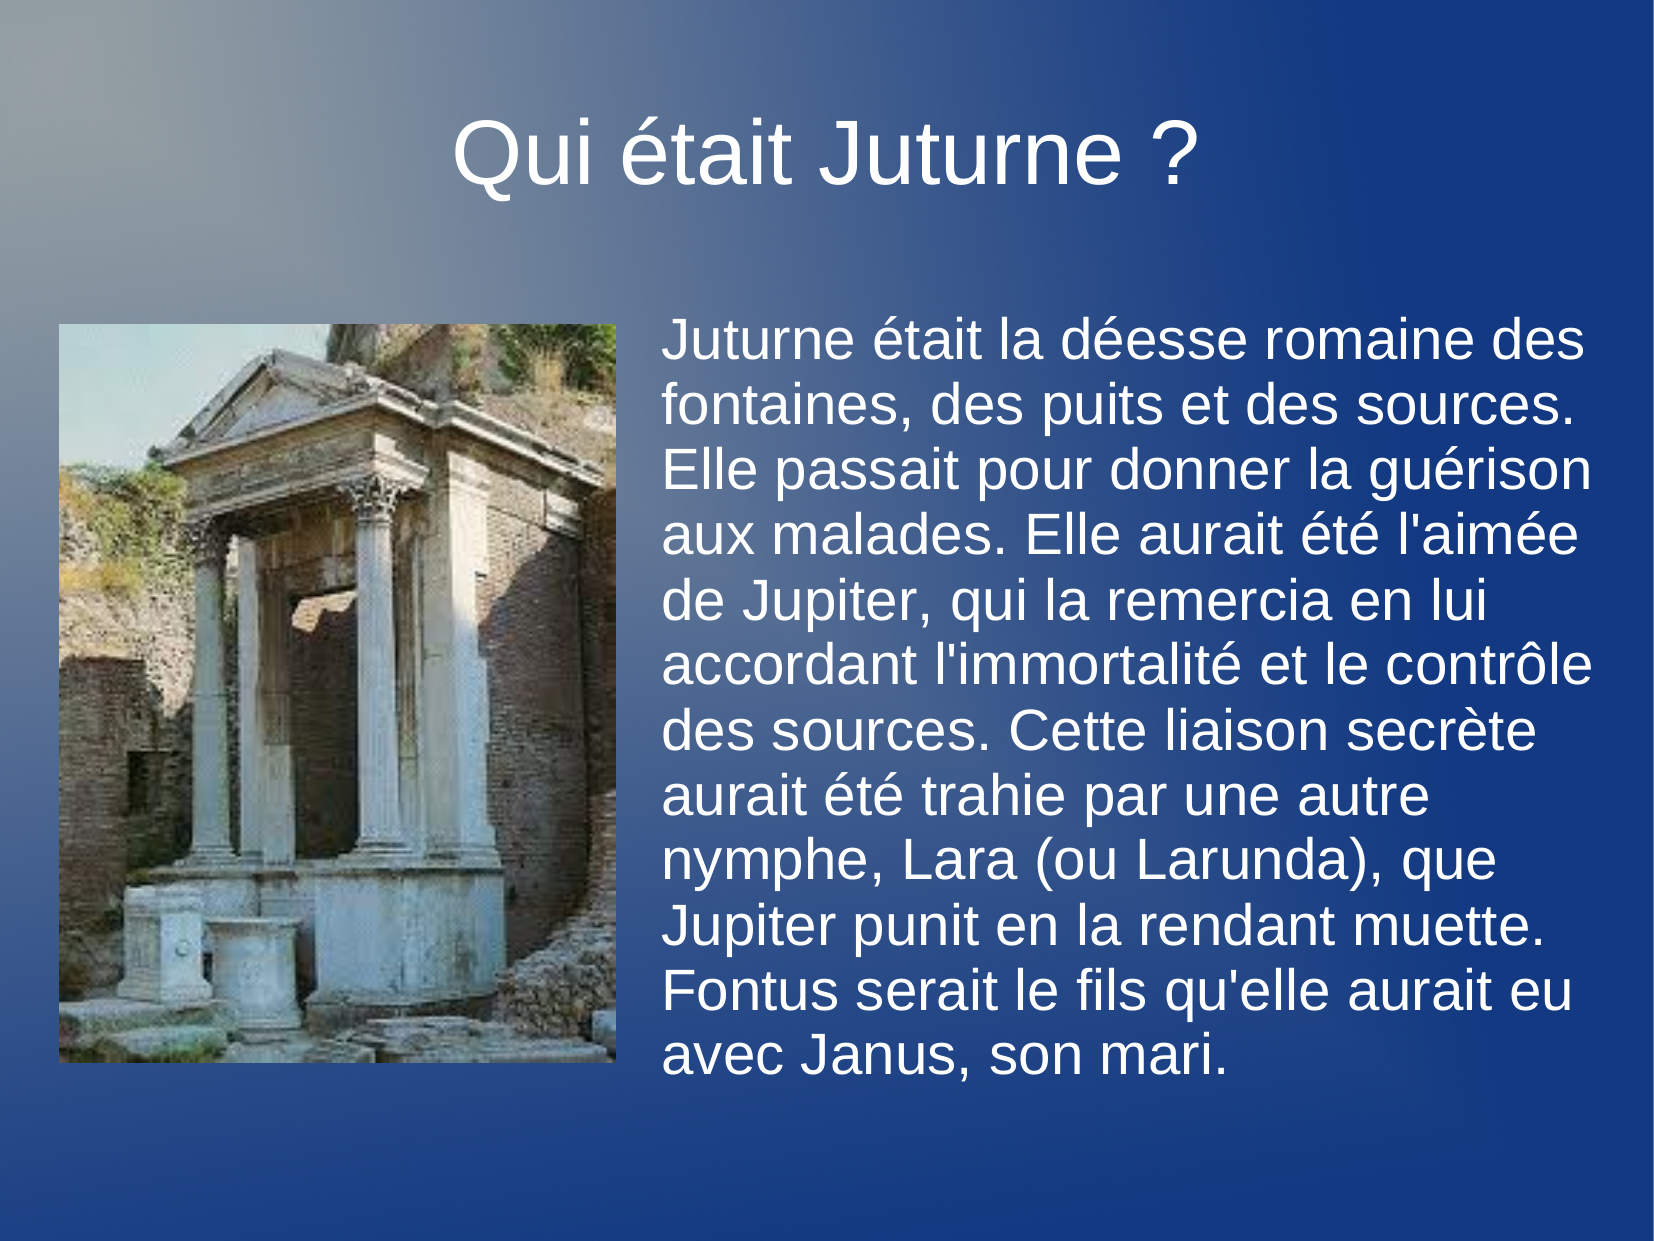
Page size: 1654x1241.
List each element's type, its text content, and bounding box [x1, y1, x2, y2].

title Qui était Juturne ? [82, 49, 1571, 257]
picture [0, 0, 1654, 1241]
list Juturne était la déesse romaine des fontaines, des puits et des sources. Elle passait pour donner la guérison aux malades. Elle aurait été l'aimée de Jupiter, qui la remercia en lui accordant l'immortalité et le contrôle des sources. Cette liaison secrète aurait été trahie par une autre nymphe, Lara (ou Larunda), que Jupiter punit en la rendant muette. Fontus serait le fils qu'elle aurait eu avec Janus, son mari. [590, 307, 1642, 1241]
